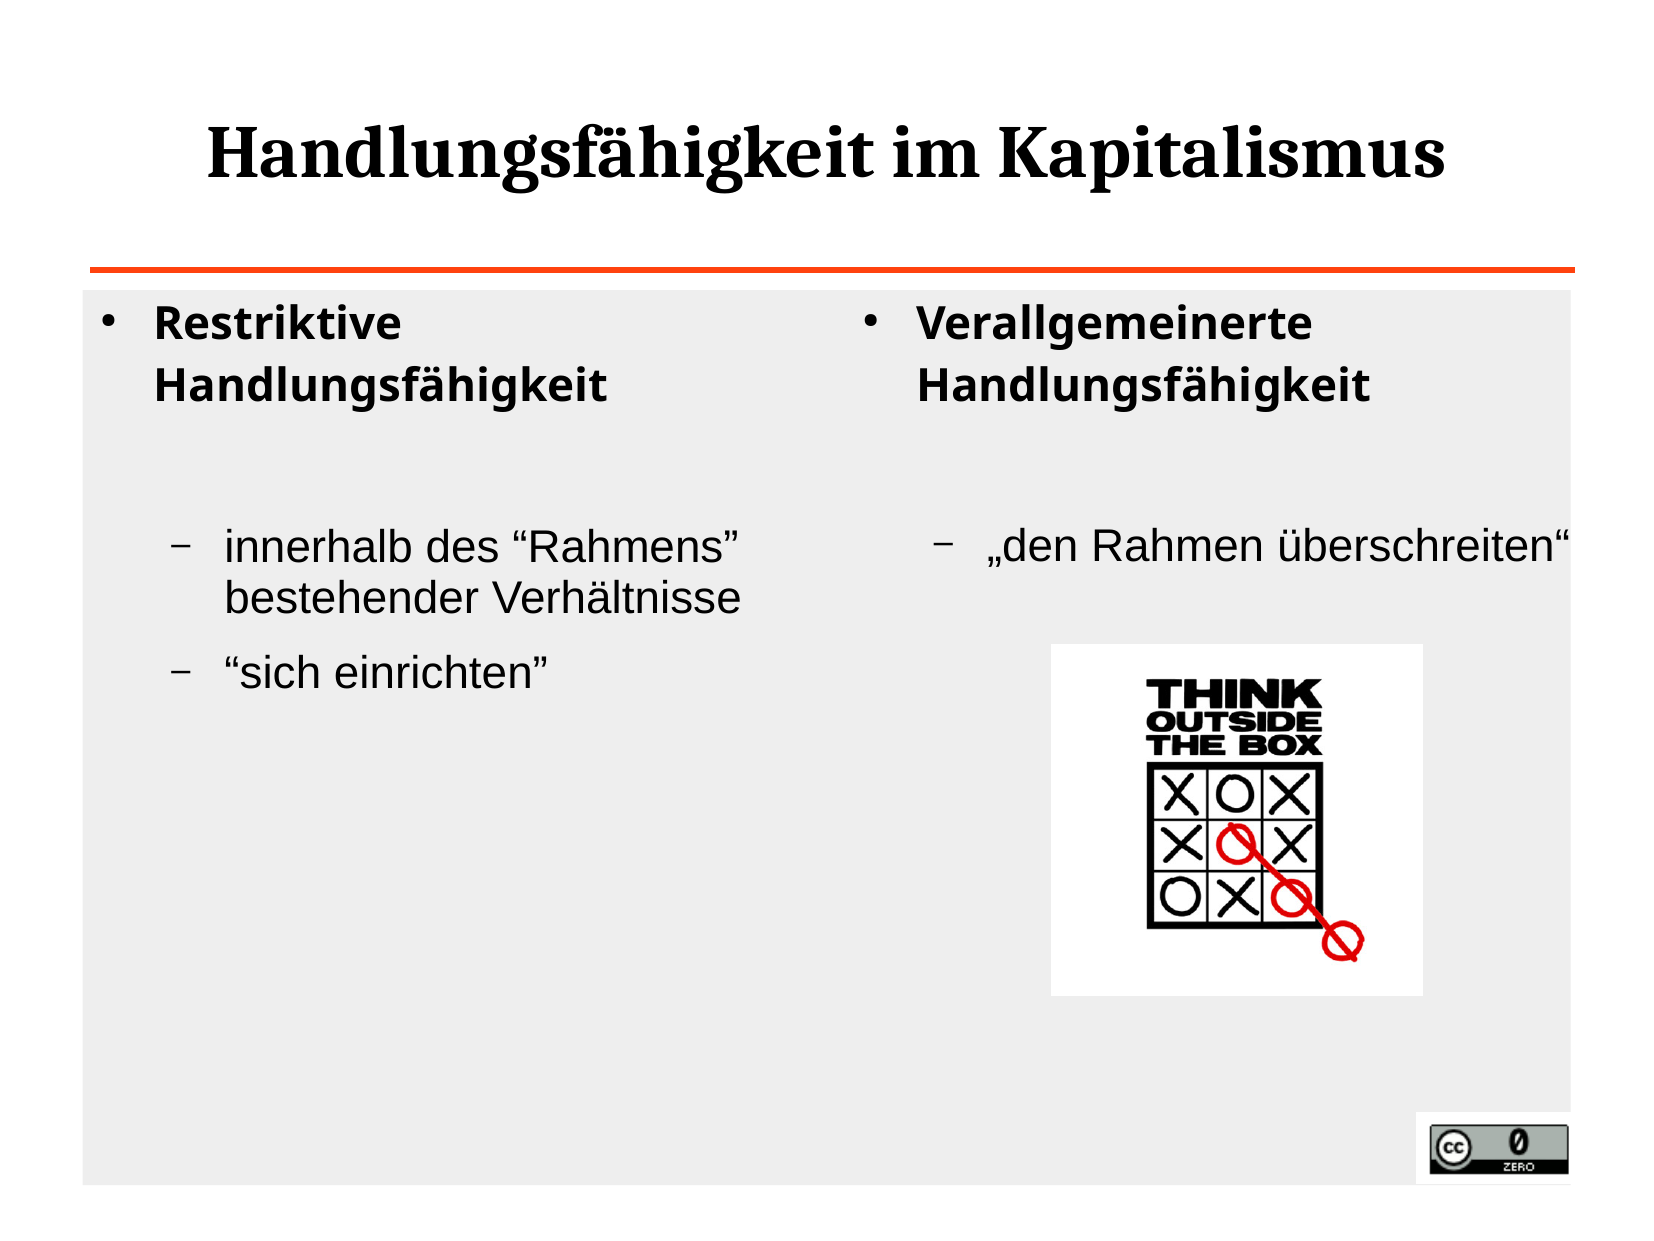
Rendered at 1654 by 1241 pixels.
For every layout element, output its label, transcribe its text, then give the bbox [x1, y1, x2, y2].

picture [1416, 1112, 1580, 1184]
title Handlungsfähigkeit im Kapitalismus [82, 49, 1571, 257]
list Restriktive Handlungsfähigkeit innerhalb des “Rahmens” bestehender Verhältnisse “sich einrichten” [82, 290, 809, 1010]
list Verallgemeinerte Handlungsfähigkeit „den Rahmen überschreiten“ [845, 290, 1572, 1010]
picture [1051, 644, 1423, 996]
